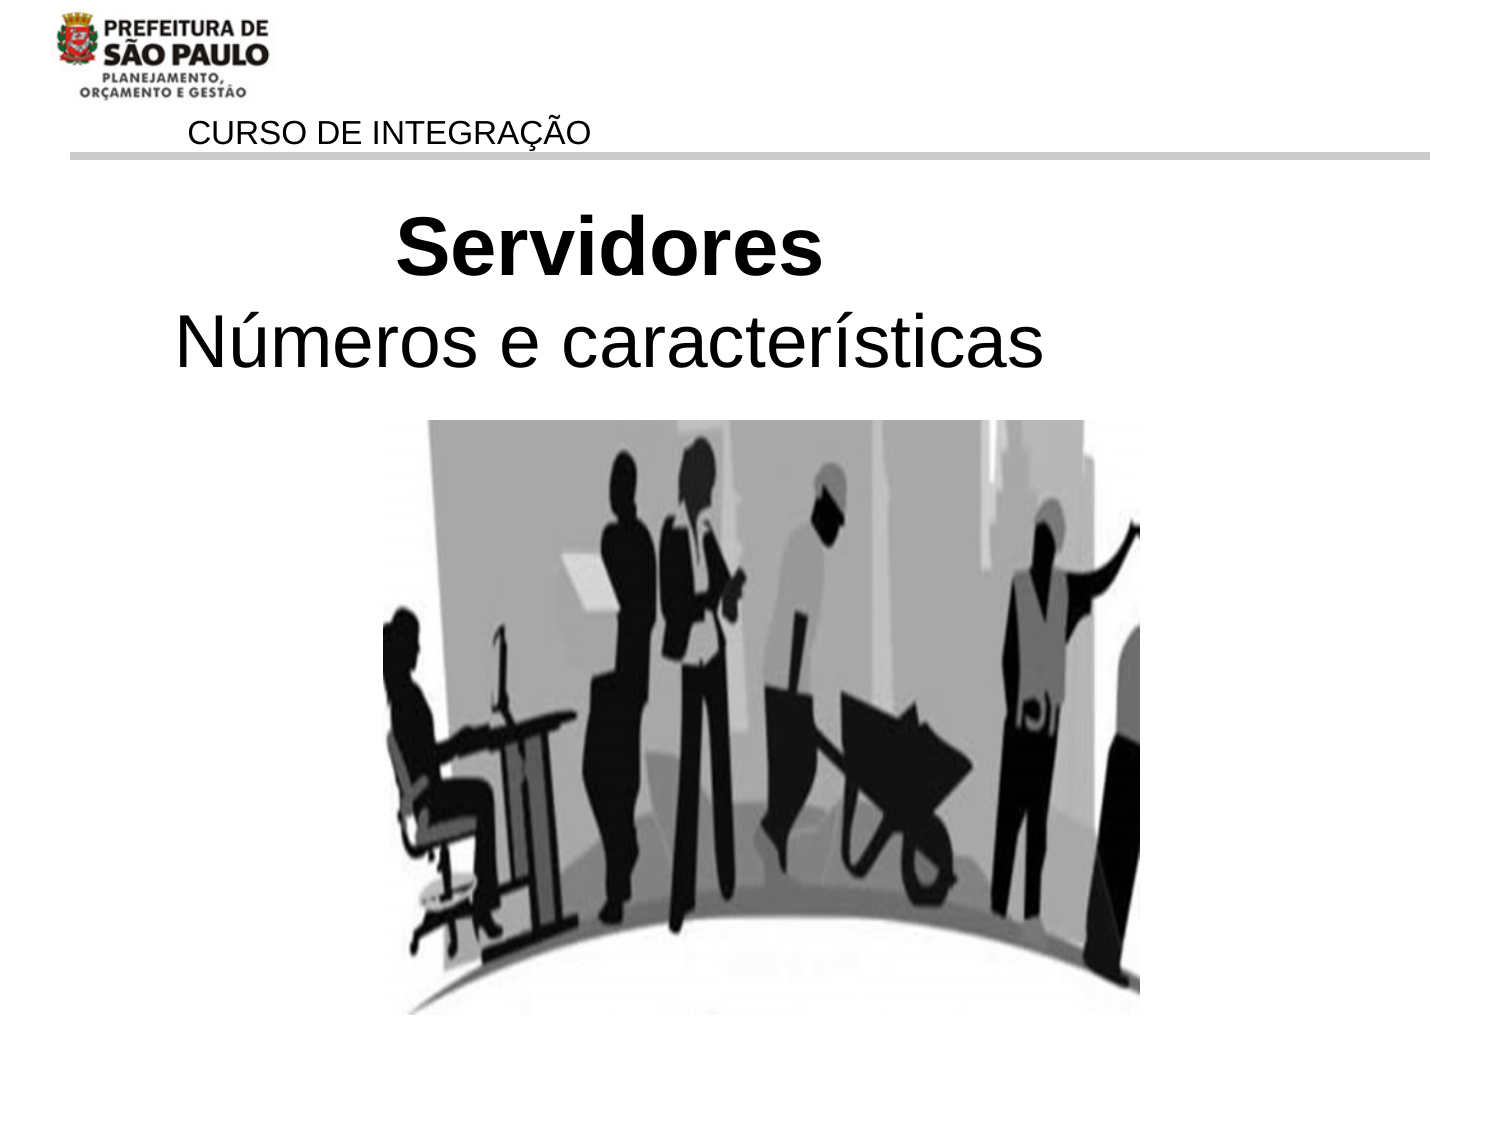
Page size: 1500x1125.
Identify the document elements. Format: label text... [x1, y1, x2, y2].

text_box Servidores Números e características [159, 184, 1341, 480]
picture [383, 420, 1140, 1015]
